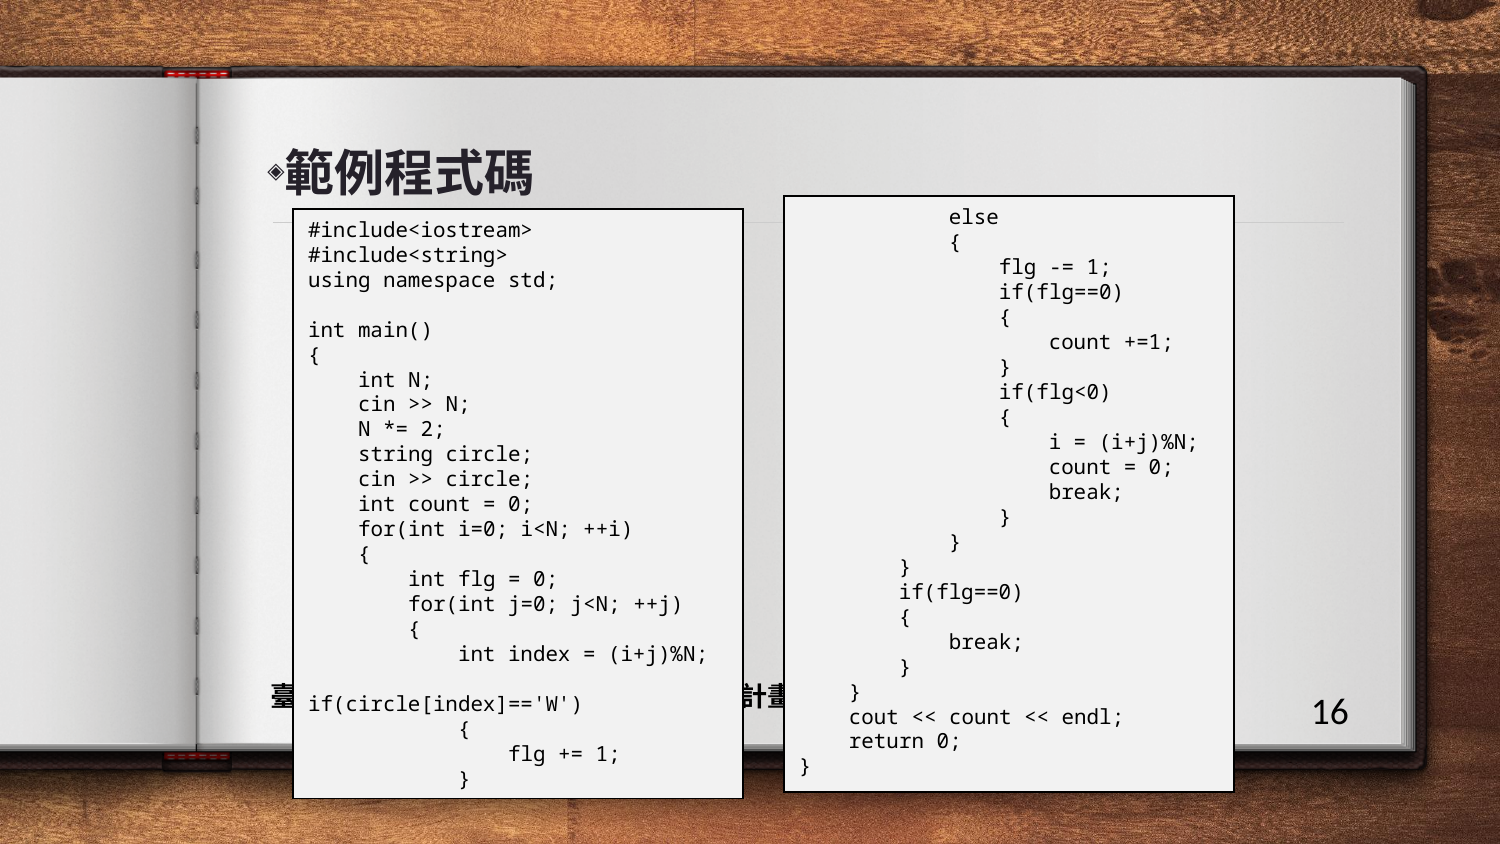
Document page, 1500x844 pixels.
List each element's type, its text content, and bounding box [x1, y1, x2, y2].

text_box #include<iostream> #include<string> using namespace std; int main() { int N; cin >> N; N *= 2; string circle; cin >> circle; int count = 0; for(int i=0; i<N; ++i) { int flg = 0; for(int j=0; j<N; ++j) { int index = (i+j)%N; if(circle[index]=='W') { flg += 1; } [293, 208, 744, 780]
text_box else { flg -= 1; if(flg==0) { count +=1; } if(flg<0) { i = (i+j)%N; count = 0; break; } } } if(flg==0) { break; } } cout << count << endl; return 0; } [783, 196, 1234, 792]
list 範例程式碼 [252, 126, 1194, 226]
text_box [1295, 672, 1386, 737]
